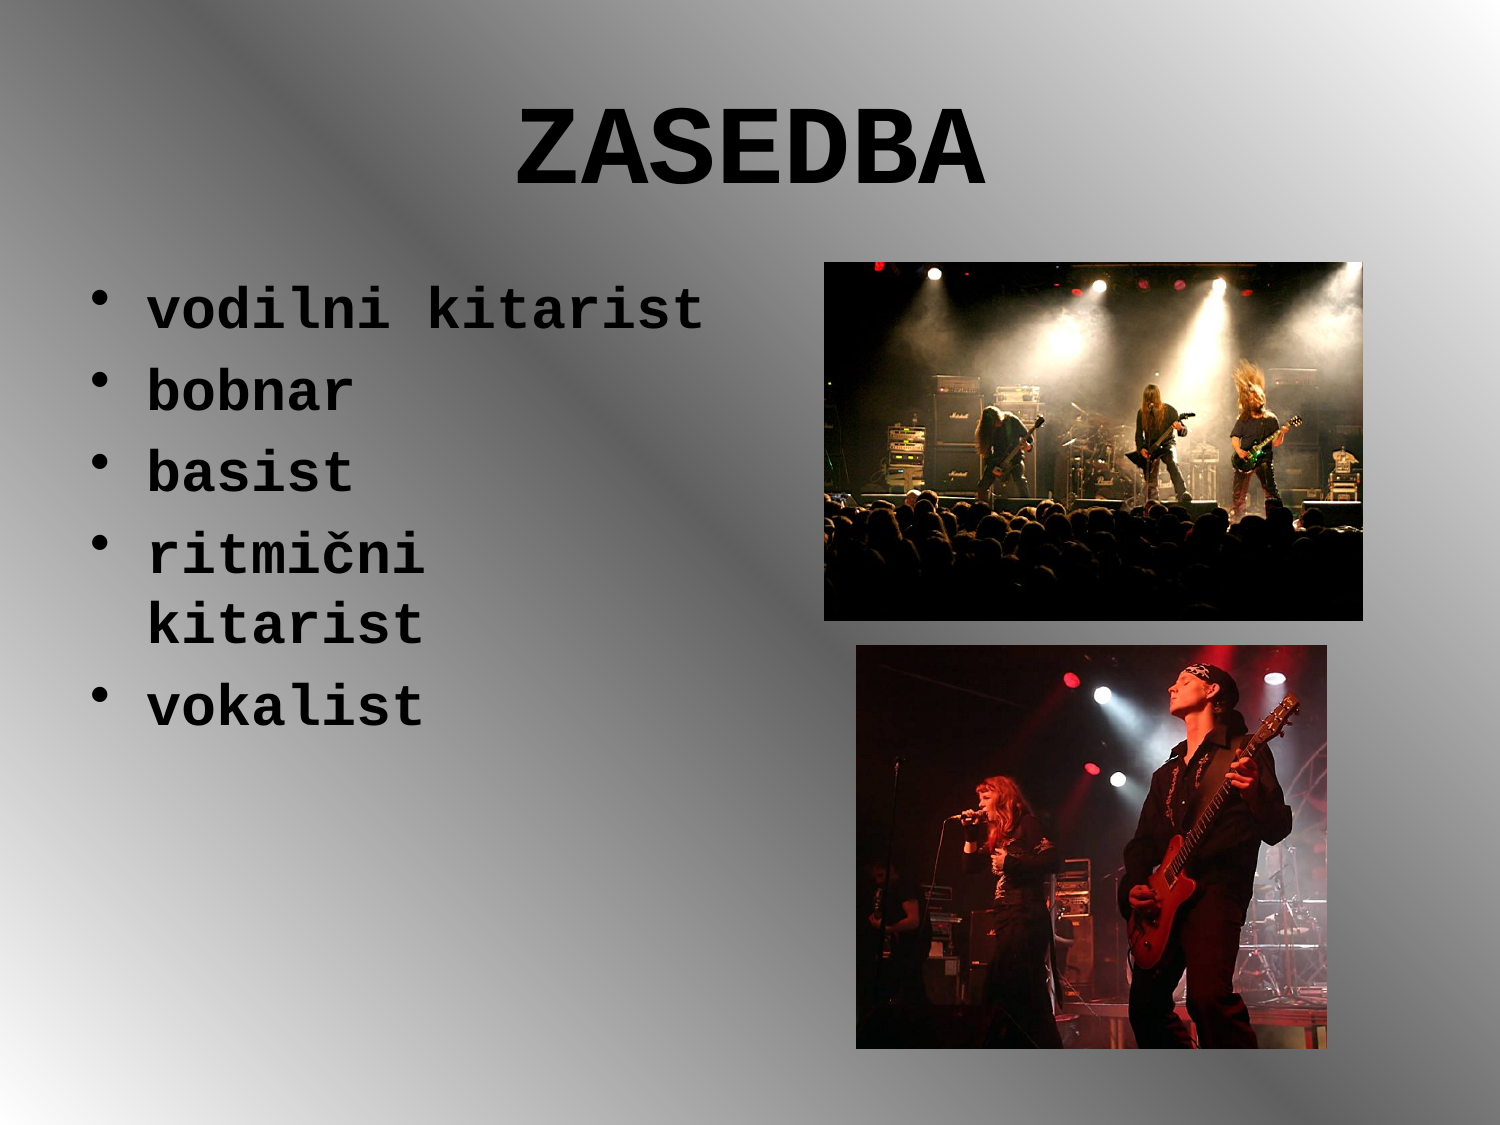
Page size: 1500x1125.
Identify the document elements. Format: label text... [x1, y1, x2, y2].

picture [856, 645, 1327, 1049]
list vodilni kitarist bobnar basist ritmični kitarist vokalist [75, 262, 738, 1005]
title ZASEDBA [75, 45, 1425, 233]
picture [824, 262, 1363, 622]
